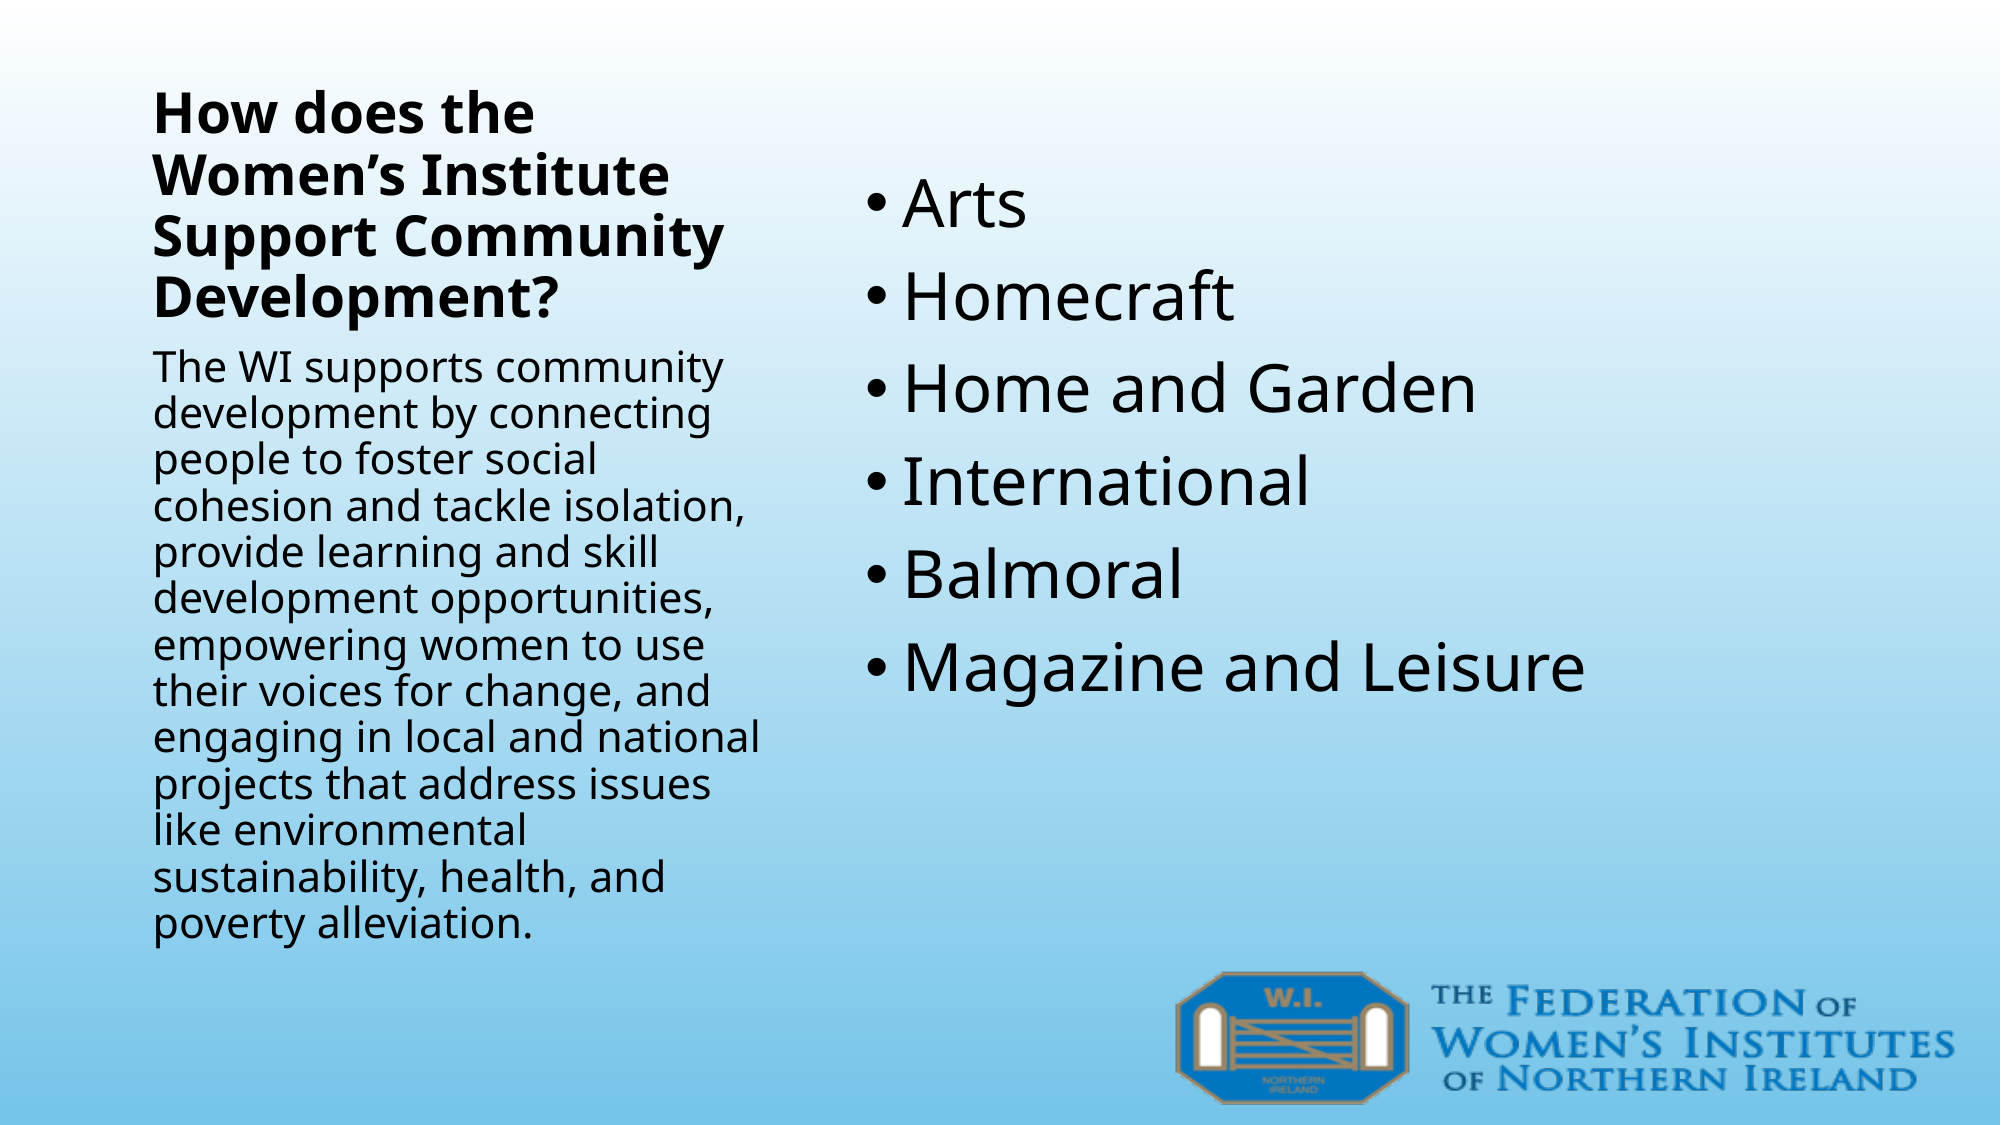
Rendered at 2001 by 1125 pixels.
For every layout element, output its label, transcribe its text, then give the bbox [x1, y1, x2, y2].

title How does the Women’s Institute Support Community Development? [137, 75, 783, 337]
list The WI supports community development by connecting people to foster social cohesion and tackle isolation, provide learning and skill development opportunities, empowering women to use their voices for change, and engaging in local and national projects that address issues like environmental sustainability, health, and poverty alleviation. [137, 337, 783, 963]
picture [1167, 966, 1981, 1108]
list Arts Homecraft Home and Garden International Balmoral Magazine and Leisure [850, 161, 1863, 962]
